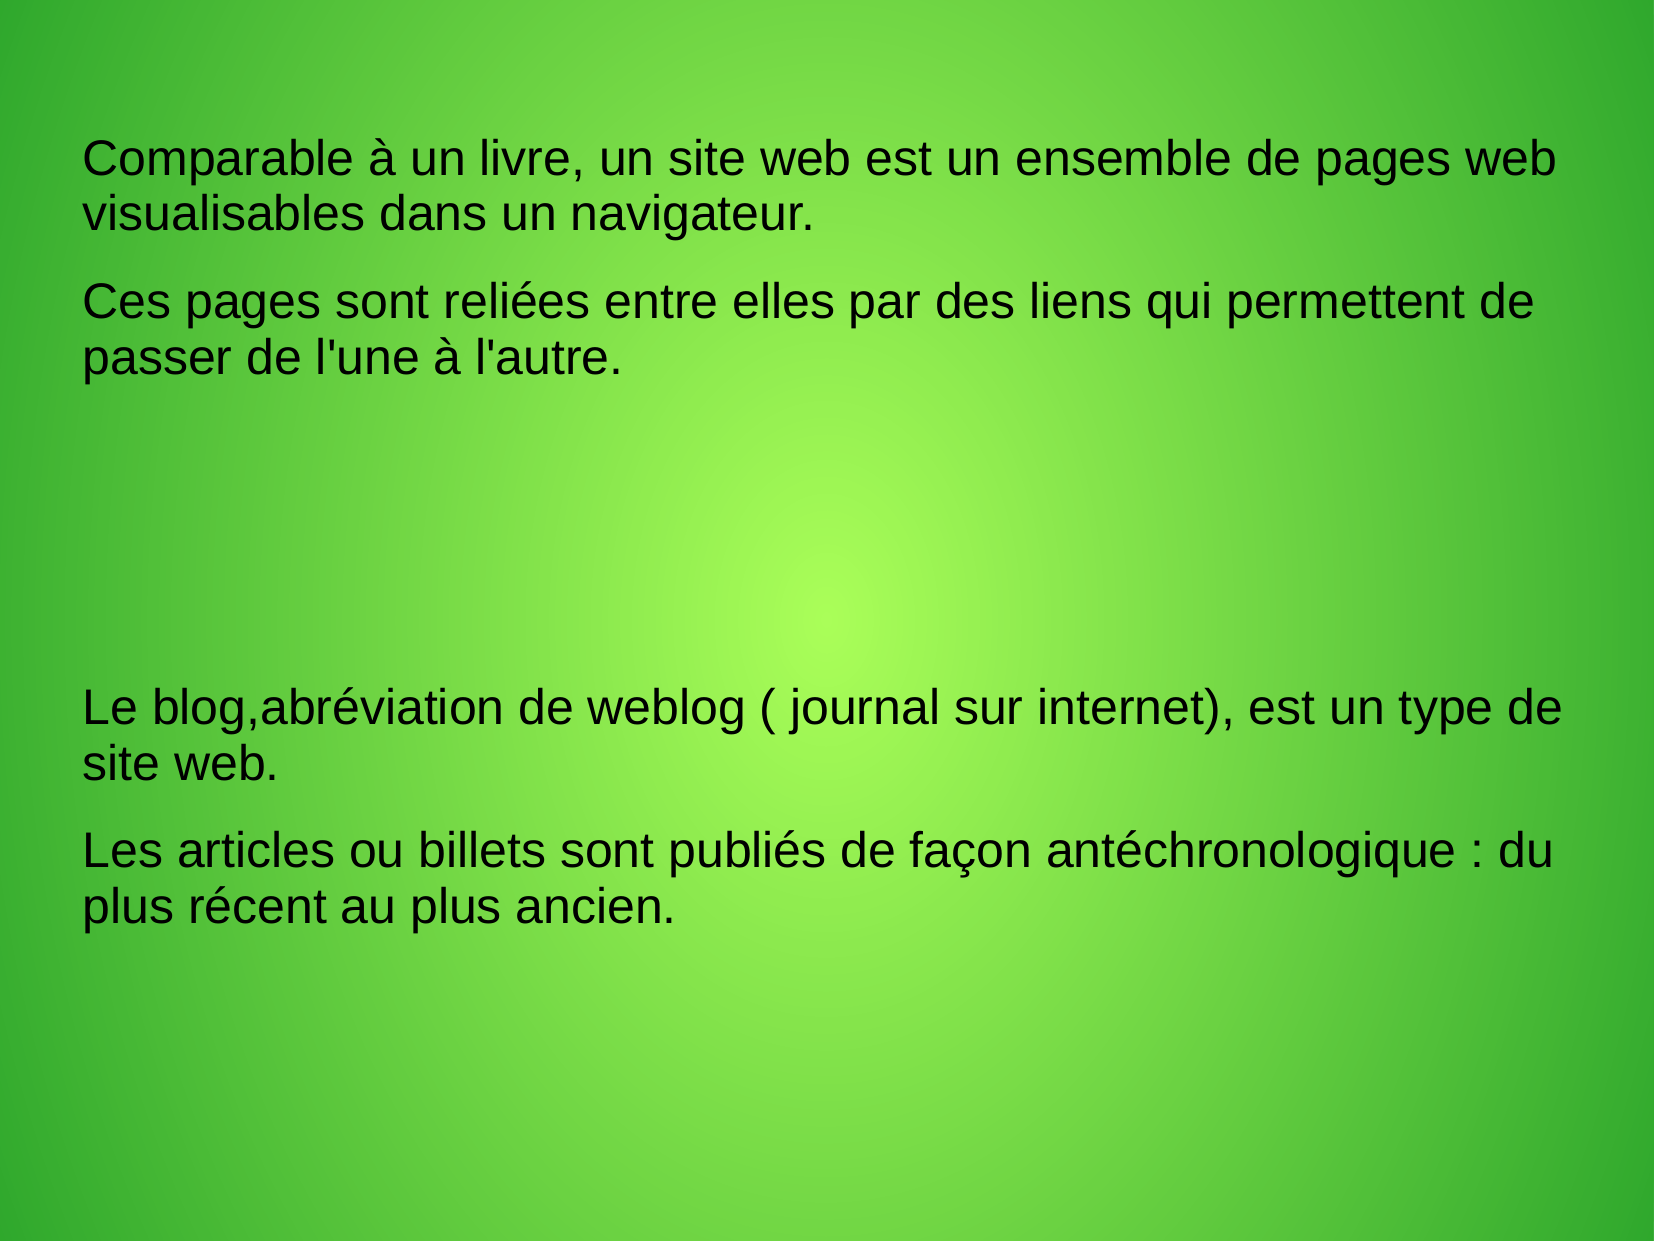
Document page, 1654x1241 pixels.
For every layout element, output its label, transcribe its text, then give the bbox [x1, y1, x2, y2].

list Comparable à un livre, un site web est un ensemble de pages web visualisables dans un navigateur. Ces pages sont reliées entre elles par des liens qui permettent de passer de l'une à l'autre. Le blog,abréviation de weblog ( journal sur internet), est un type de site web. Les articles ou billets sont publiés de façon antéchronologique : du plus récent au plus ancien. [82, 129, 1571, 1099]
